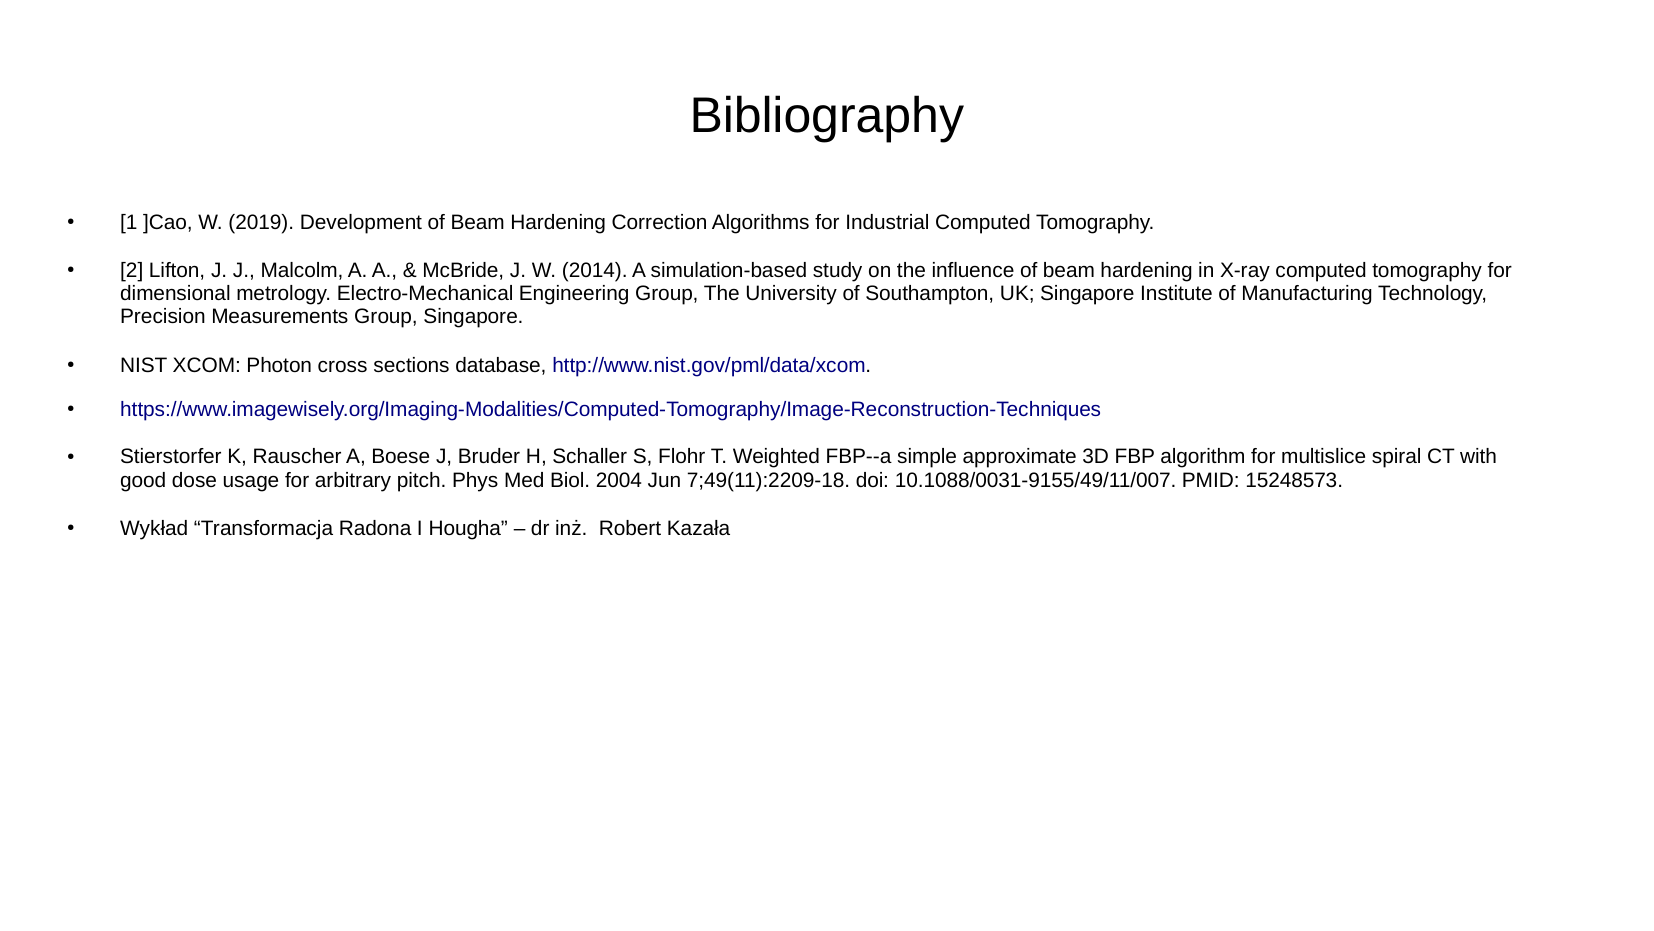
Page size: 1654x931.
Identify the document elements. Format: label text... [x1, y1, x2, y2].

title Bibliography [82, 37, 1571, 193]
list [1 ]Cao, W. (2019). Development of Beam Hardening Correction Algorithms for Industrial Computed Tomography. [2] Lifton, J. J., Malcolm, A. A., & McBride, J. W. (2014). A simulation-based study on the influence of beam hardening in X-ray computed tomography for dimensional metrology. Electro-Mechanical Engineering Group, The University of Southampton, UK; Singapore Institute of Manufacturing Technology, Precision Measurements Group, Singapore. NIST XCOM: Photon cross sections database, http://www.nist.gov/pml/data/xcom. https://www.imagewisely.org/Imaging-Modalities/Computed-Tomography/Image-Reconstruction-Techniques Stierstorfer K, Rauscher A, Boese J, Bruder H, Schaller S, Flohr T. Weighted FBP--a simple approximate 3D FBP algorithm for multislice spiral CT with good dose usage for arbitrary pitch. Phys Med Biol. 2004 Jun 7;49(11):2209-18. doi: 10.1088/0031-9155/49/11/007. PMID: 15248573. Wykład “Transformacja Radona I Hougha” – dr inż. Robert Kazała [49, 210, 1538, 751]
